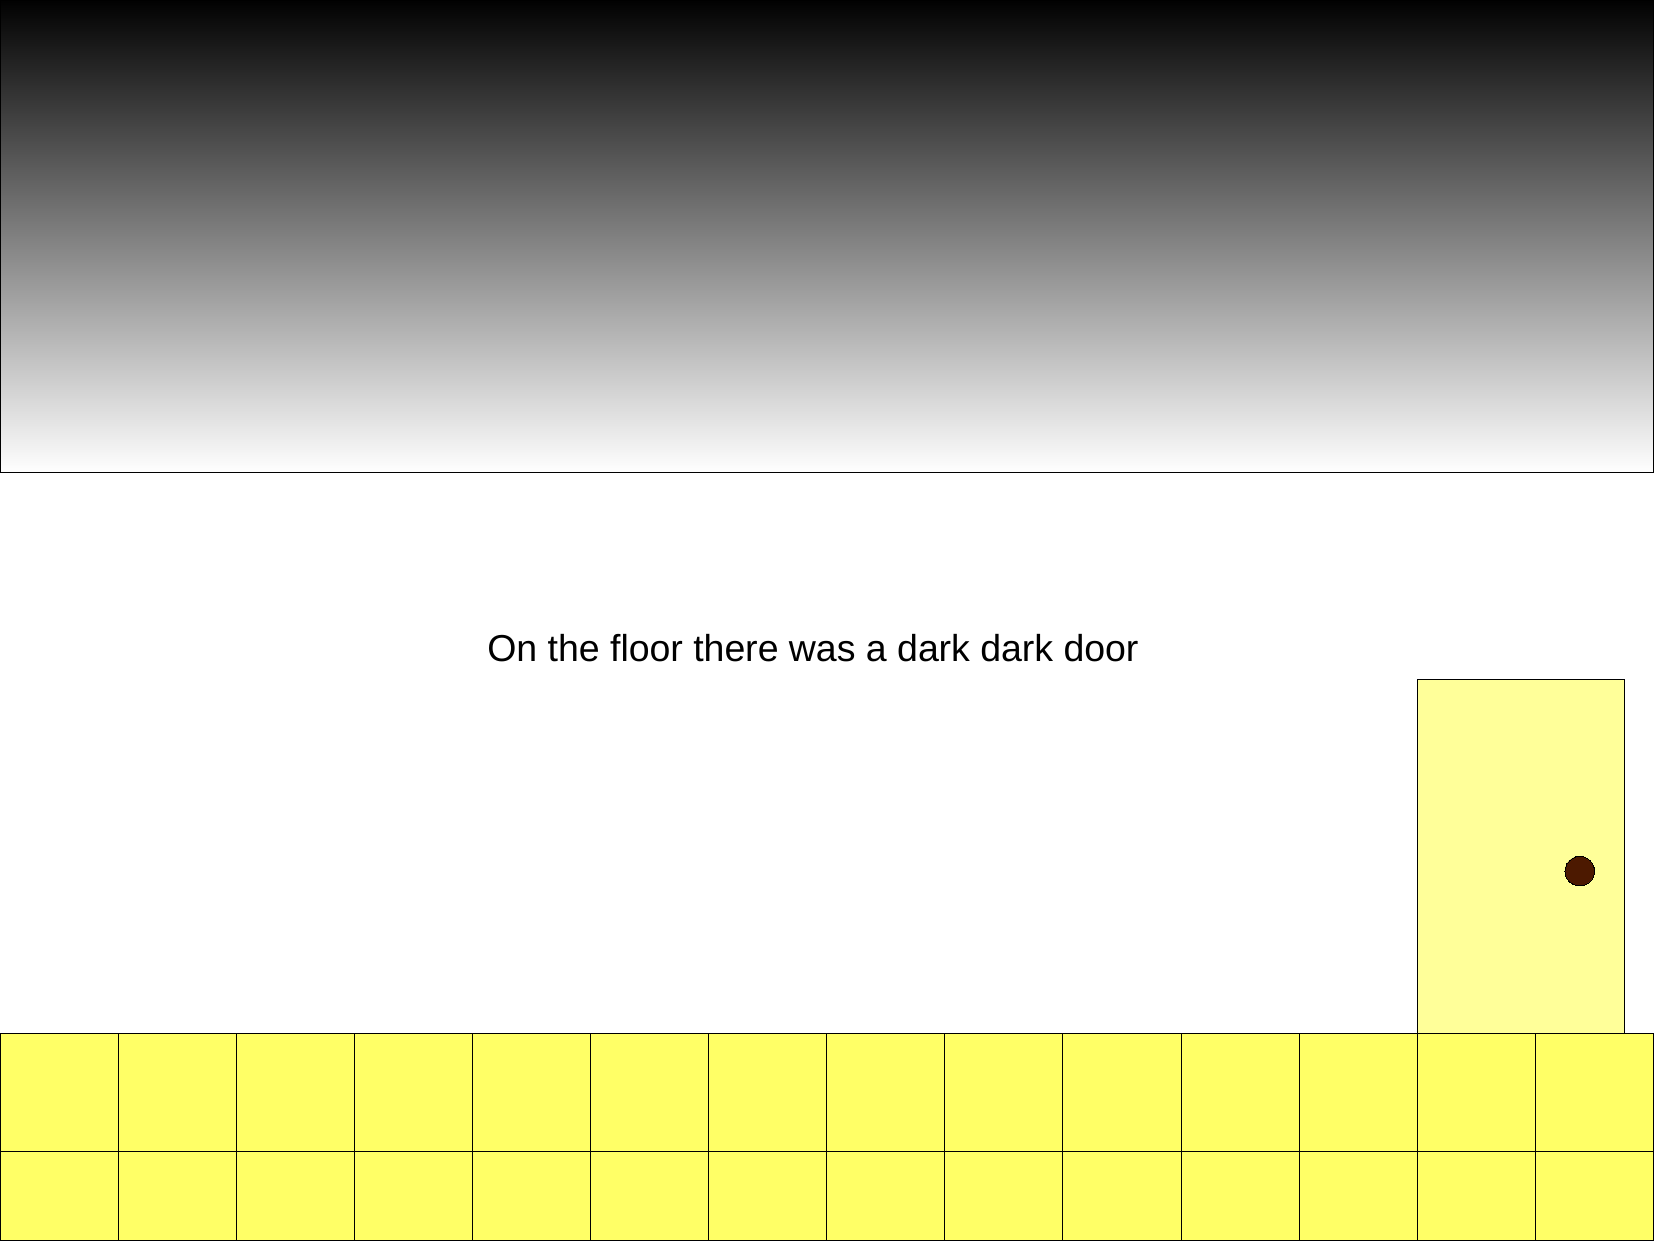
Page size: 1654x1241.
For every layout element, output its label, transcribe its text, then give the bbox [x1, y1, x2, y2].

text_box [0, 1033, 118, 1151]
text_box [0, 0, 1654, 473]
text_box [1063, 1033, 1181, 1151]
text_box [119, 1033, 236, 1151]
text_box [119, 1152, 236, 1241]
text_box [473, 1033, 590, 1151]
text_box [709, 1152, 826, 1241]
text_box [1300, 679, 1654, 1151]
text_box [591, 1033, 708, 1151]
text_box [1063, 1152, 1181, 1241]
text_box [709, 1033, 826, 1151]
text_box [473, 1152, 590, 1241]
text_box [1418, 1152, 1535, 1241]
text_box [355, 1033, 472, 1151]
text_box [0, 1152, 118, 1241]
text_box [827, 1033, 944, 1151]
text_box [237, 1152, 354, 1241]
text_box [945, 1033, 1062, 1151]
text_box [945, 1152, 1062, 1241]
text_box [1536, 1152, 1654, 1241]
text_box [1182, 1033, 1299, 1151]
text_box [591, 1152, 708, 1241]
text_box [237, 1033, 354, 1151]
text_box [1300, 1152, 1417, 1241]
text_box On the floor there was a dark dark door [472, 620, 1153, 677]
text_box [355, 1152, 472, 1241]
text_box [827, 1152, 944, 1241]
text_box [1182, 1152, 1299, 1241]
